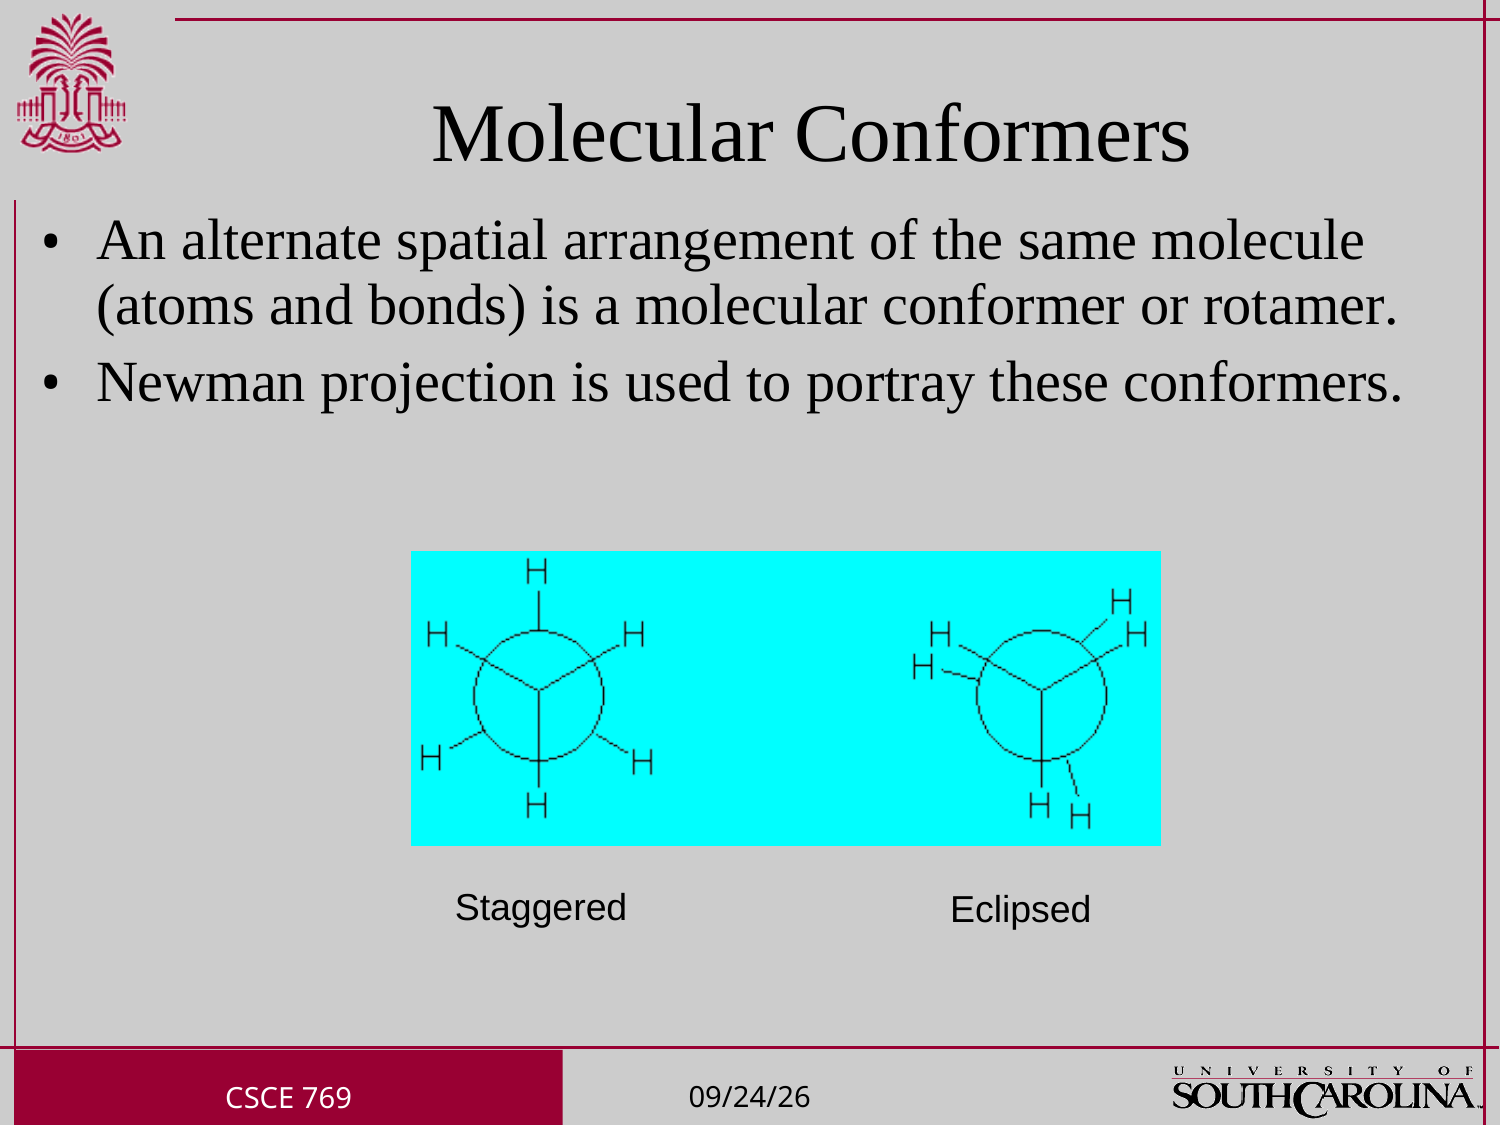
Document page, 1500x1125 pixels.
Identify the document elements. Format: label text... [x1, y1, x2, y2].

text_box Eclipsed [879, 877, 1163, 938]
picture [12, 12, 131, 155]
picture [1162, 1049, 1483, 1125]
text_box Staggered [383, 875, 699, 937]
picture [411, 550, 1162, 847]
list An alternate spatial arrangement of the same molecule (atoms and bonds) is a molecular conformer or rotamer. Newman projection is used to portray these conformers. [24, 200, 1476, 526]
title Molecular Conformers [174, 9, 1450, 188]
